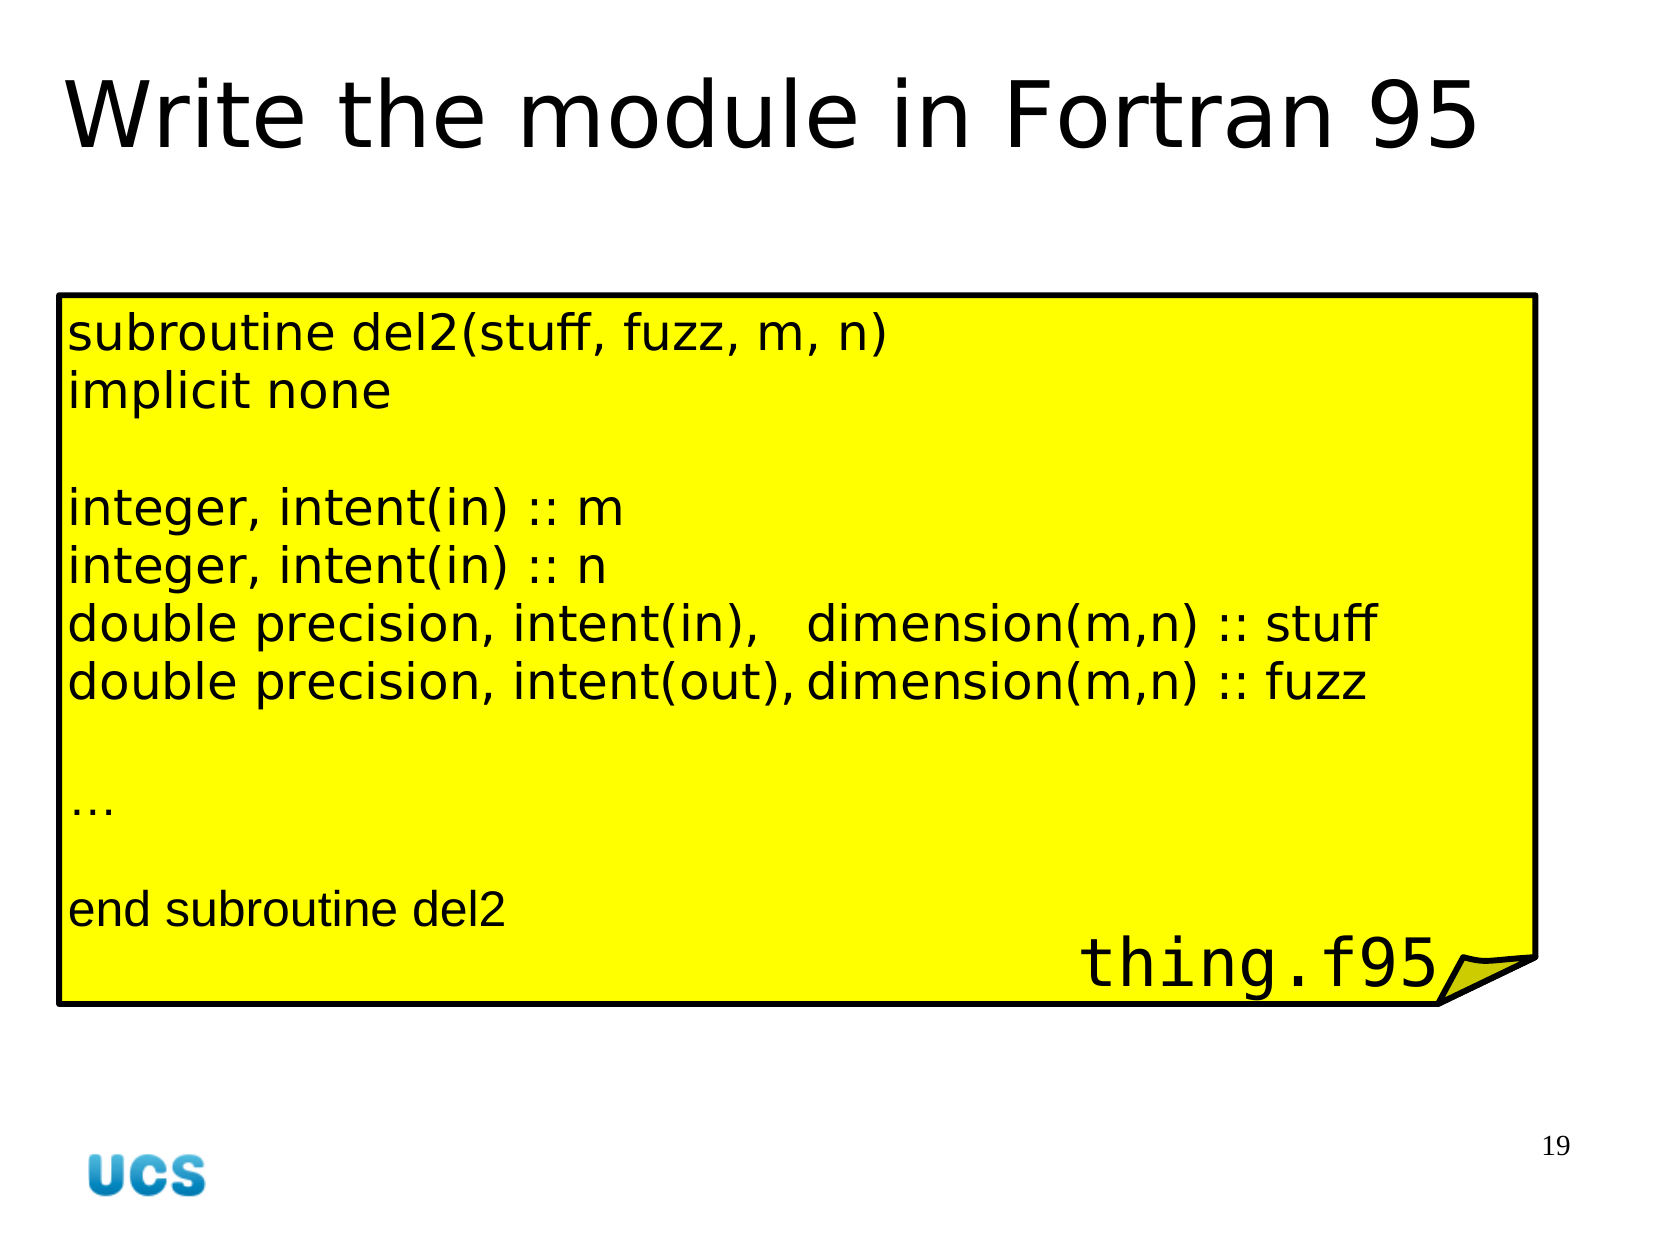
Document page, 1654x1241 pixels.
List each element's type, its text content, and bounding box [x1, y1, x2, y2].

text_box subroutine del2(stuff, fuzz, m, n) implicit none integer, intent(in) :: m integer, intent(in) :: n double precision, intent(in), dimension(m,n) :: stuff double precision, intent(out), dimension(m,n) :: fuzz … end subroutine del2 [59, 295, 1536, 1004]
text_box Write the module in Fortran 95 [59, 59, 1489, 173]
picture [88, 1153, 206, 1198]
text_box thing.f95 [1074, 921, 1444, 1006]
